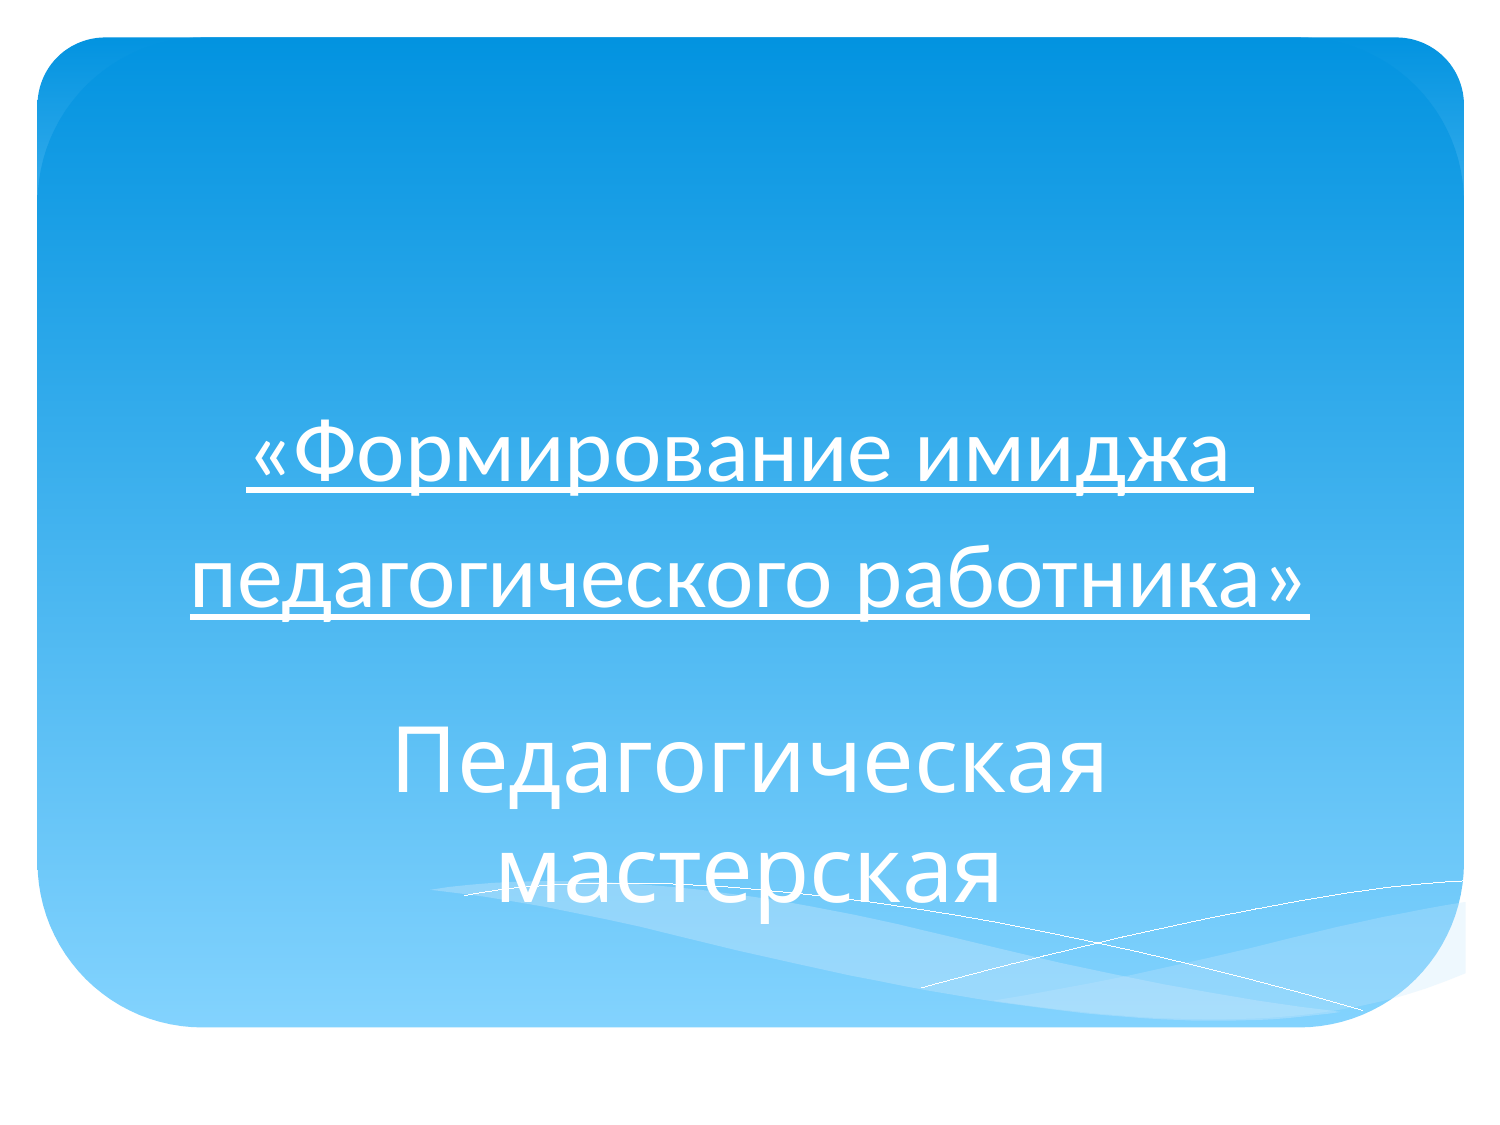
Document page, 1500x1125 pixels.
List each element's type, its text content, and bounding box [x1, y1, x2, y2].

subtitle Педагогическая мастерская [225, 583, 1275, 825]
title «Формирование имиджа педагогического работника» [112, 262, 1388, 555]
